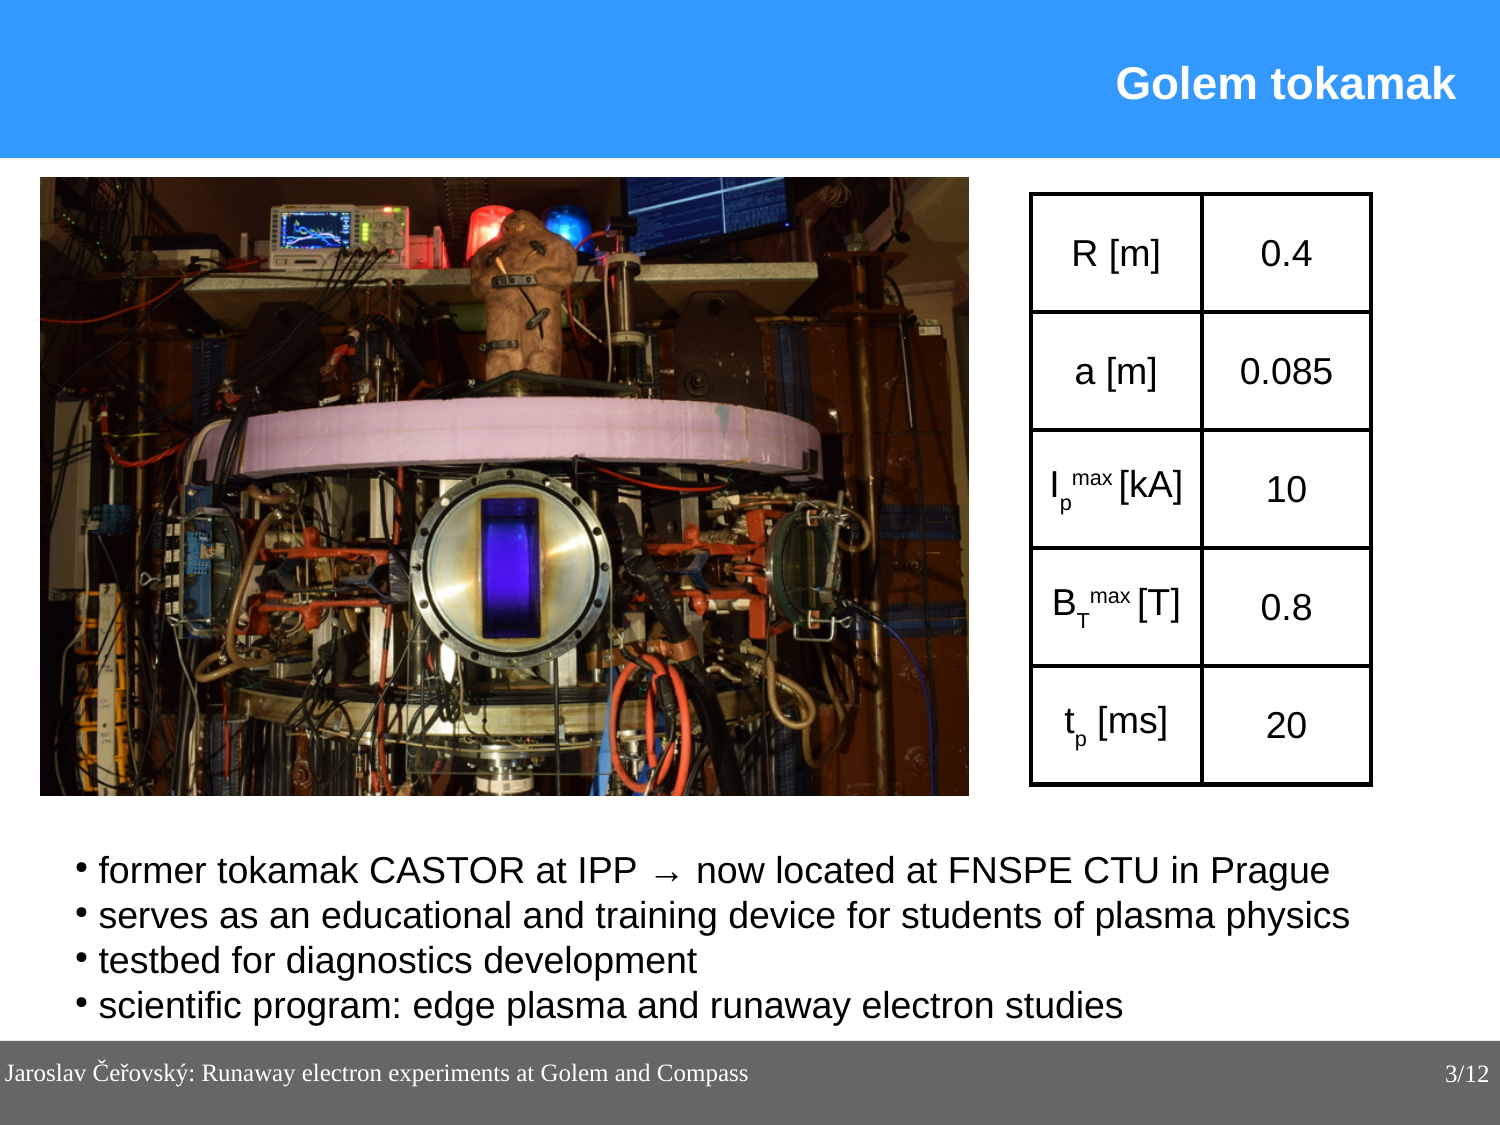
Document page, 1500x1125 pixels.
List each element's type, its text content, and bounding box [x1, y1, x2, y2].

table_cell 0.085 [1204, 314, 1369, 428]
table_cell 10 [1204, 432, 1369, 546]
text_box former tokamak CASTOR at IPP → now located at FNSPE CTU in Prague serves as an educational and training device for students of plasma physics testbed for diagnostics development scientific program: edge plasma and runaway electron studies [60, 838, 1441, 1079]
table_cell Ipmax [kA] [1033, 432, 1200, 546]
table_cell 20 [1204, 668, 1369, 782]
text_box Golem tokamak [825, 54, 1483, 108]
table_header R [m] [1033, 196, 1200, 310]
picture [40, 177, 969, 796]
table_cell 0.8 [1204, 550, 1369, 664]
table_cell a [m] [1033, 314, 1200, 428]
table_header 0.4 [1204, 196, 1369, 310]
table_cell BTmax [T] [1033, 550, 1200, 664]
table_cell tp [ms] [1033, 668, 1200, 782]
text_box [60, 210, 1456, 900]
